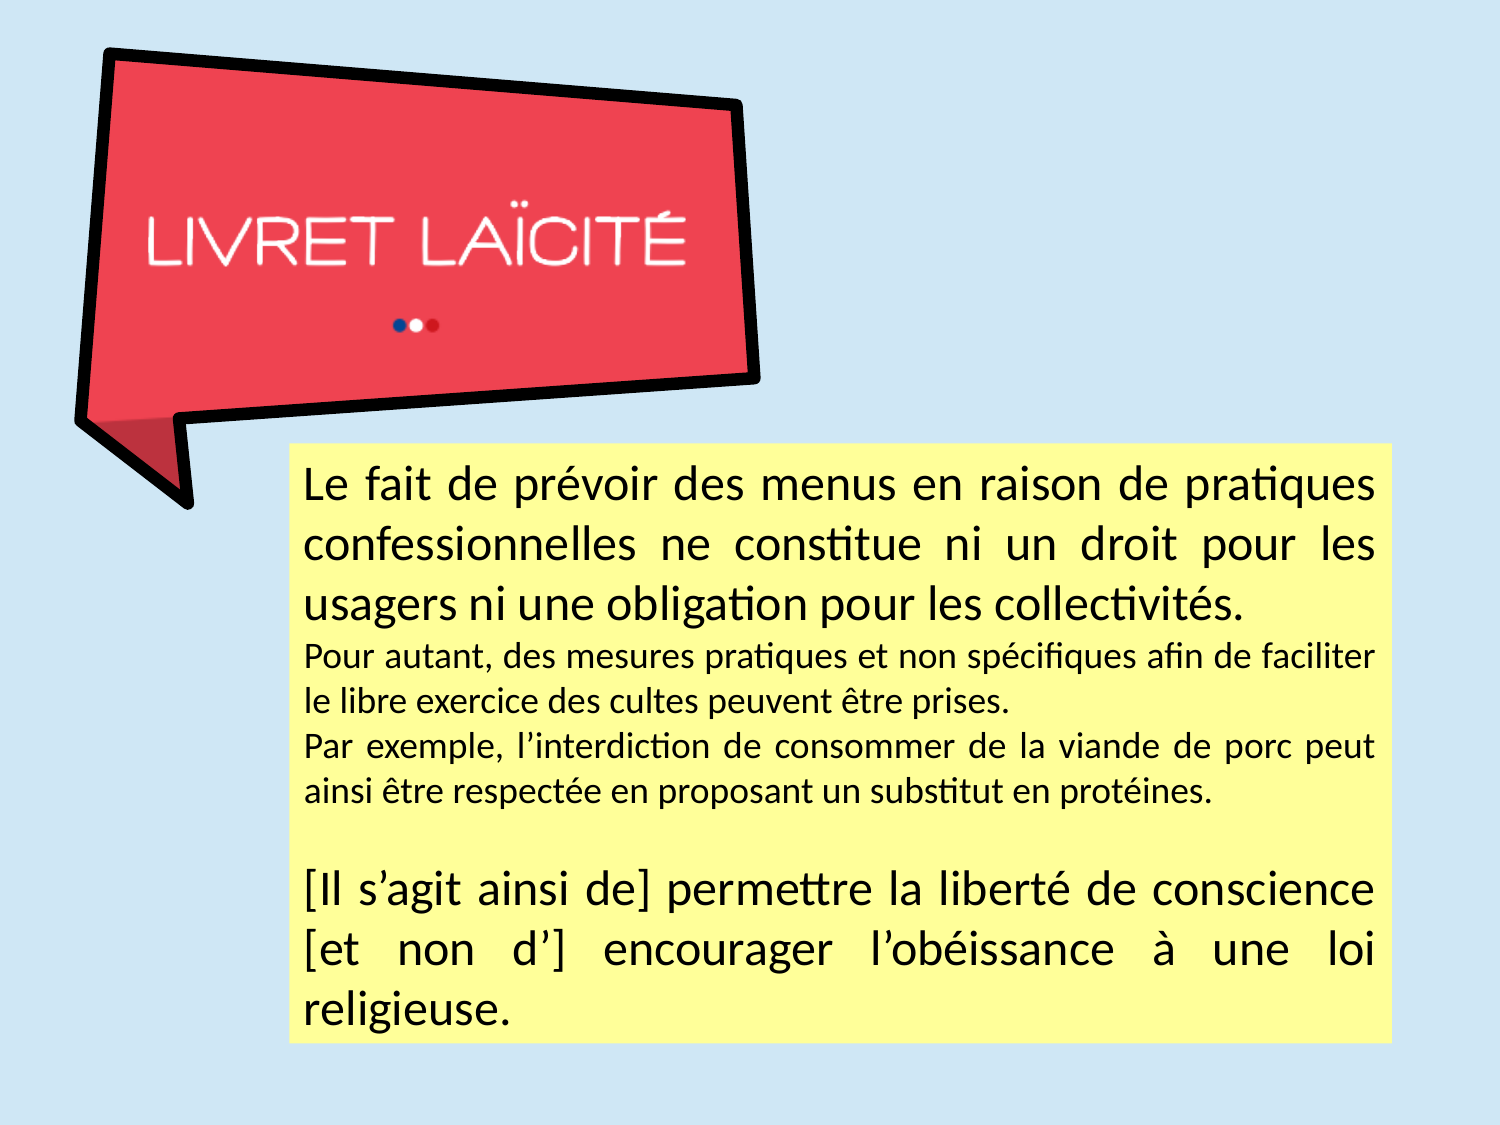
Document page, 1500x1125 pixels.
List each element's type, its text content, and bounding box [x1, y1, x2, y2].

picture [64, 42, 774, 508]
text_box Le fait de prévoir des menus en raison de pratiques confessionnelles ne constitue ni un droit pour les usagers ni une obligation pour les collectivités. Pour autant, des mesures pratiques et non spécifiques afin de faciliter le libre exercice des cultes peuvent être prises. Par exemple, l’interdiction de consommer de la viande de porc peut ainsi être respectée en proposant un substitut en protéines. [Il s’agit ainsi de] permettre la liberté de conscience [et non d’] encourager l’obéissance à une loi religieuse. [289, 443, 1392, 1044]
picture [88, 61, 747, 488]
